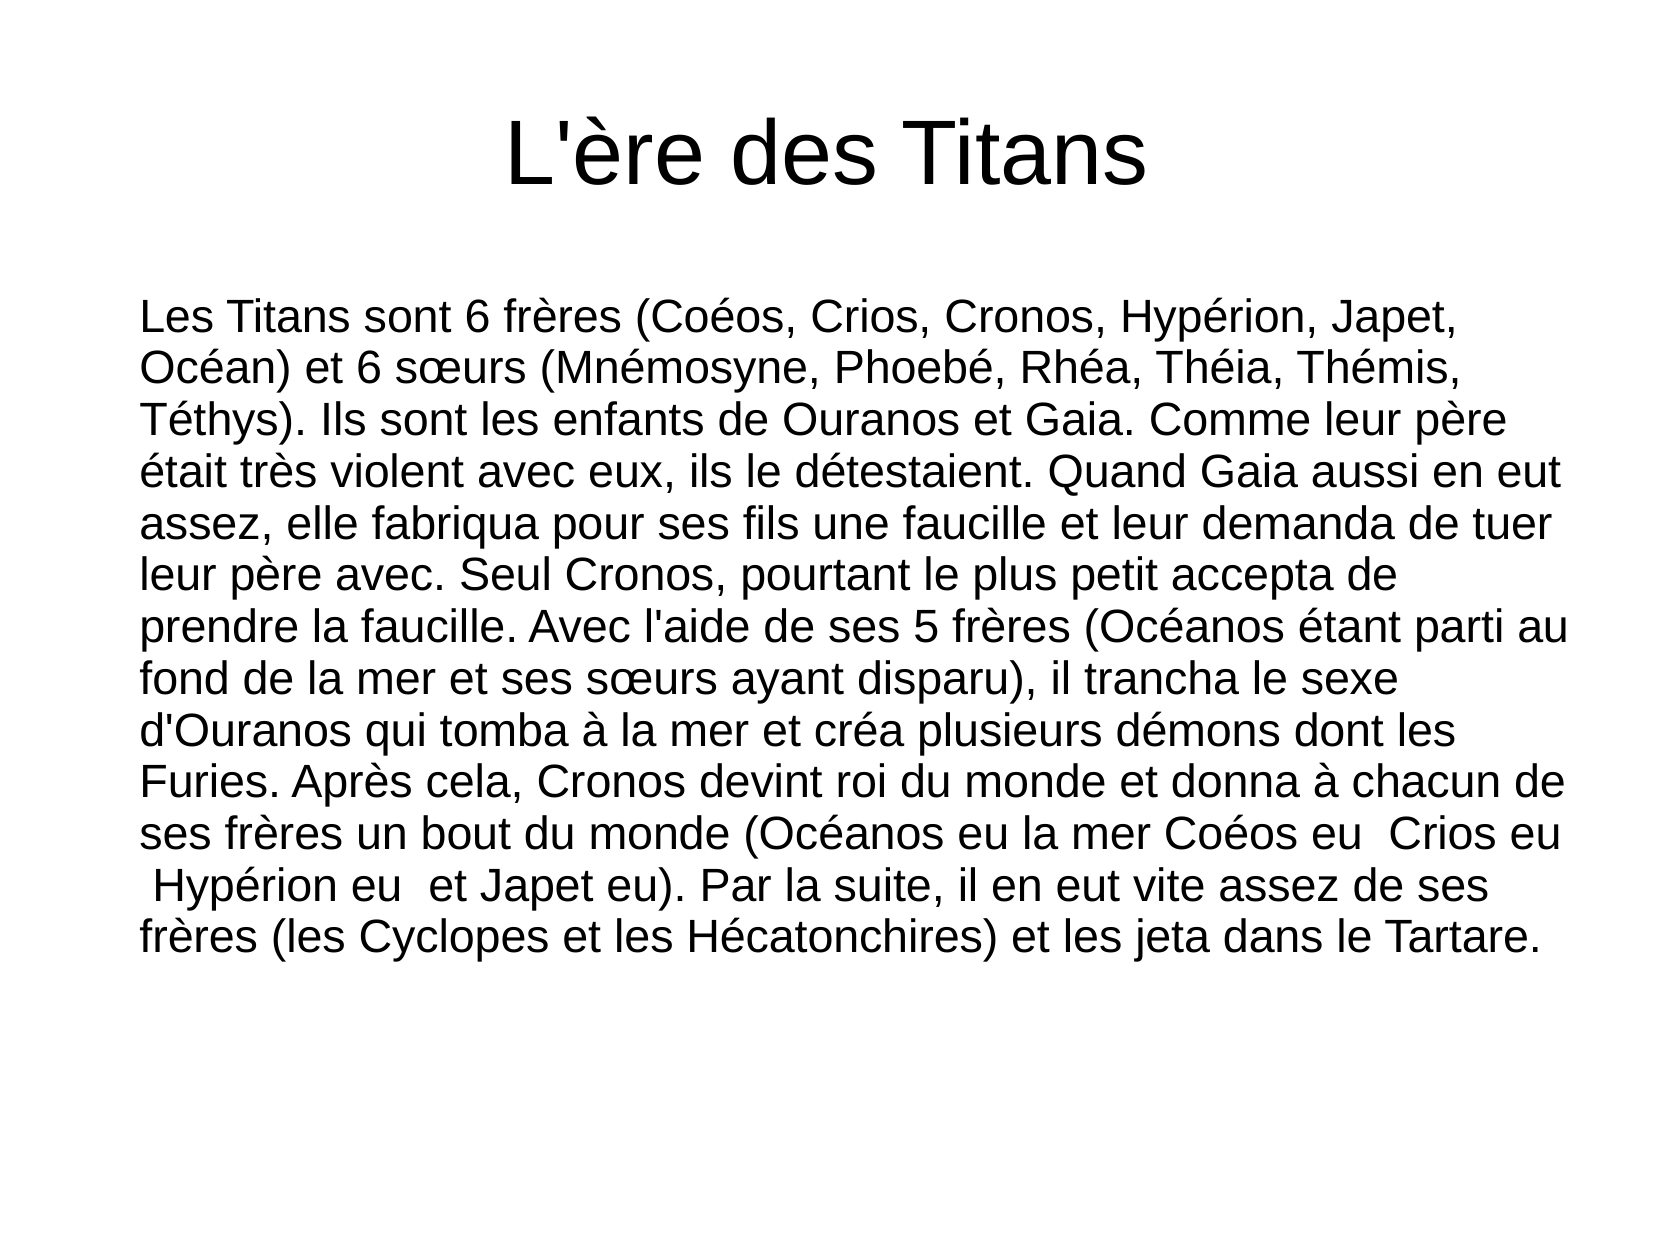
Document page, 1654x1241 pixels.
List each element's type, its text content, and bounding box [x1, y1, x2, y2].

title L'ère des Titans [82, 49, 1571, 257]
list Les Titans sont 6 frères (Coéos, Crios, Cronos, Hypérion, Japet, Océan) et 6 sœurs (Mnémosyne, Phoebé, Rhéa, Théia, Thémis, Téthys). Ils sont les enfants de Ouranos et Gaia. Comme leur père était très violent avec eux, ils le détestaient. Quand Gaia aussi en eut assez, elle fabriqua pour ses fils une faucille et leur demanda de tuer leur père avec. Seul Cronos, pourtant le plus petit accepta de prendre la faucille. Avec l'aide de ses 5 frères (Océanos étant parti au fond de la mer et ses sœurs ayant disparu), il trancha le sexe d'Ouranos qui tomba à la mer et créa plusieurs démons dont les Furies. Après cela, Cronos devint roi du monde et donna à chacun de ses frères un bout du monde (Océanos eu la mer Coéos eu Crios eu Hypérion eu et Japet eu). Par la suite, il en eut vite assez de ses frères (les Cyclopes et les Hécatonchires) et les jeta dans le Tartare. [82, 290, 1571, 1010]
